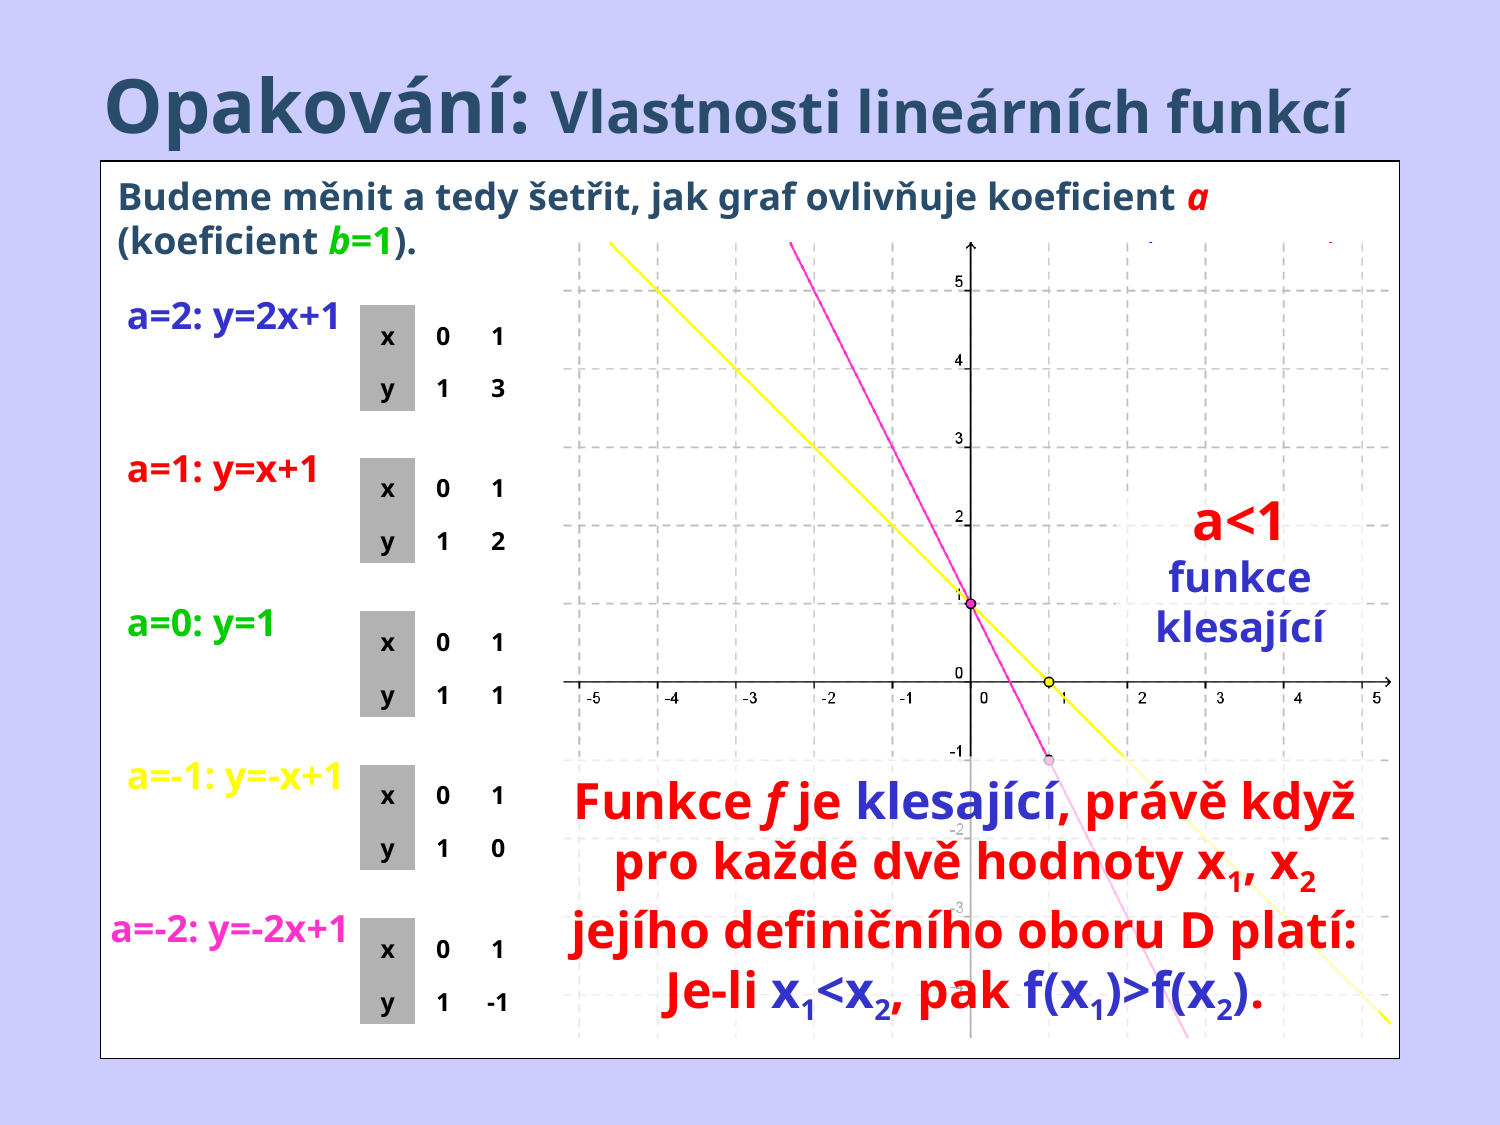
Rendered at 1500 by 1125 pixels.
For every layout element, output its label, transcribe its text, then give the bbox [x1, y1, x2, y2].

table_cell 1 [415, 971, 471, 1024]
table_cell y [360, 971, 415, 1024]
table_header 0 [415, 918, 471, 971]
table_cell -1 [471, 971, 526, 1024]
table_cell 3 [471, 358, 526, 411]
text_box a=-2: y=-2x+1 [95, 880, 379, 976]
table_header x [384, 305, 415, 358]
text_box Funkce f je klesající, právě když pro každé dvě hodnoty x1, x2 jejího definičního oboru D platí: Je-li x1<x2, pak f(x1)>f(x2). [551, 756, 1379, 1040]
table_cell y [360, 818, 415, 870]
table_header 0 [415, 765, 471, 818]
text_box a<1 funkce klesající [1116, 491, 1365, 646]
table_cell 1 [415, 511, 471, 563]
table_cell 1 [415, 664, 471, 717]
table_header 1 [471, 918, 526, 971]
table_header 0 [415, 305, 471, 358]
table_header 0 [415, 611, 471, 664]
text_box a=0: y=1 [112, 573, 384, 669]
table_cell 1 [471, 664, 526, 717]
picture [563, 242, 1391, 1038]
table_header x [384, 611, 415, 664]
text_box a=1: y=x+1 [112, 420, 384, 515]
title Opakování: Vlastnosti lineárních funkcí [88, 39, 1414, 190]
table_cell y [360, 511, 415, 563]
text_box Budeme měnit a tedy šetřit, jak graf ovlivňuje koeficient a (koeficient b=1). [102, 170, 1364, 265]
table_header x [379, 918, 415, 971]
table_header x [384, 458, 415, 511]
table_header 1 [471, 458, 526, 511]
table_cell 1 [415, 818, 471, 870]
table_cell 0 [471, 818, 526, 870]
table_header x [384, 765, 415, 818]
table_cell 2 [471, 511, 526, 563]
table_header 1 [471, 305, 526, 358]
text_box a=2: y=2x+1 [112, 267, 384, 362]
table_header 0 [415, 458, 471, 511]
table_header 1 [471, 611, 526, 664]
table_cell y [360, 358, 415, 411]
text_box a=-1: y=-x+1 [112, 727, 384, 822]
table_cell y [360, 664, 415, 717]
table_header 1 [471, 765, 526, 818]
text_box [100, 190, 1400, 1059]
table_cell 1 [415, 358, 471, 411]
